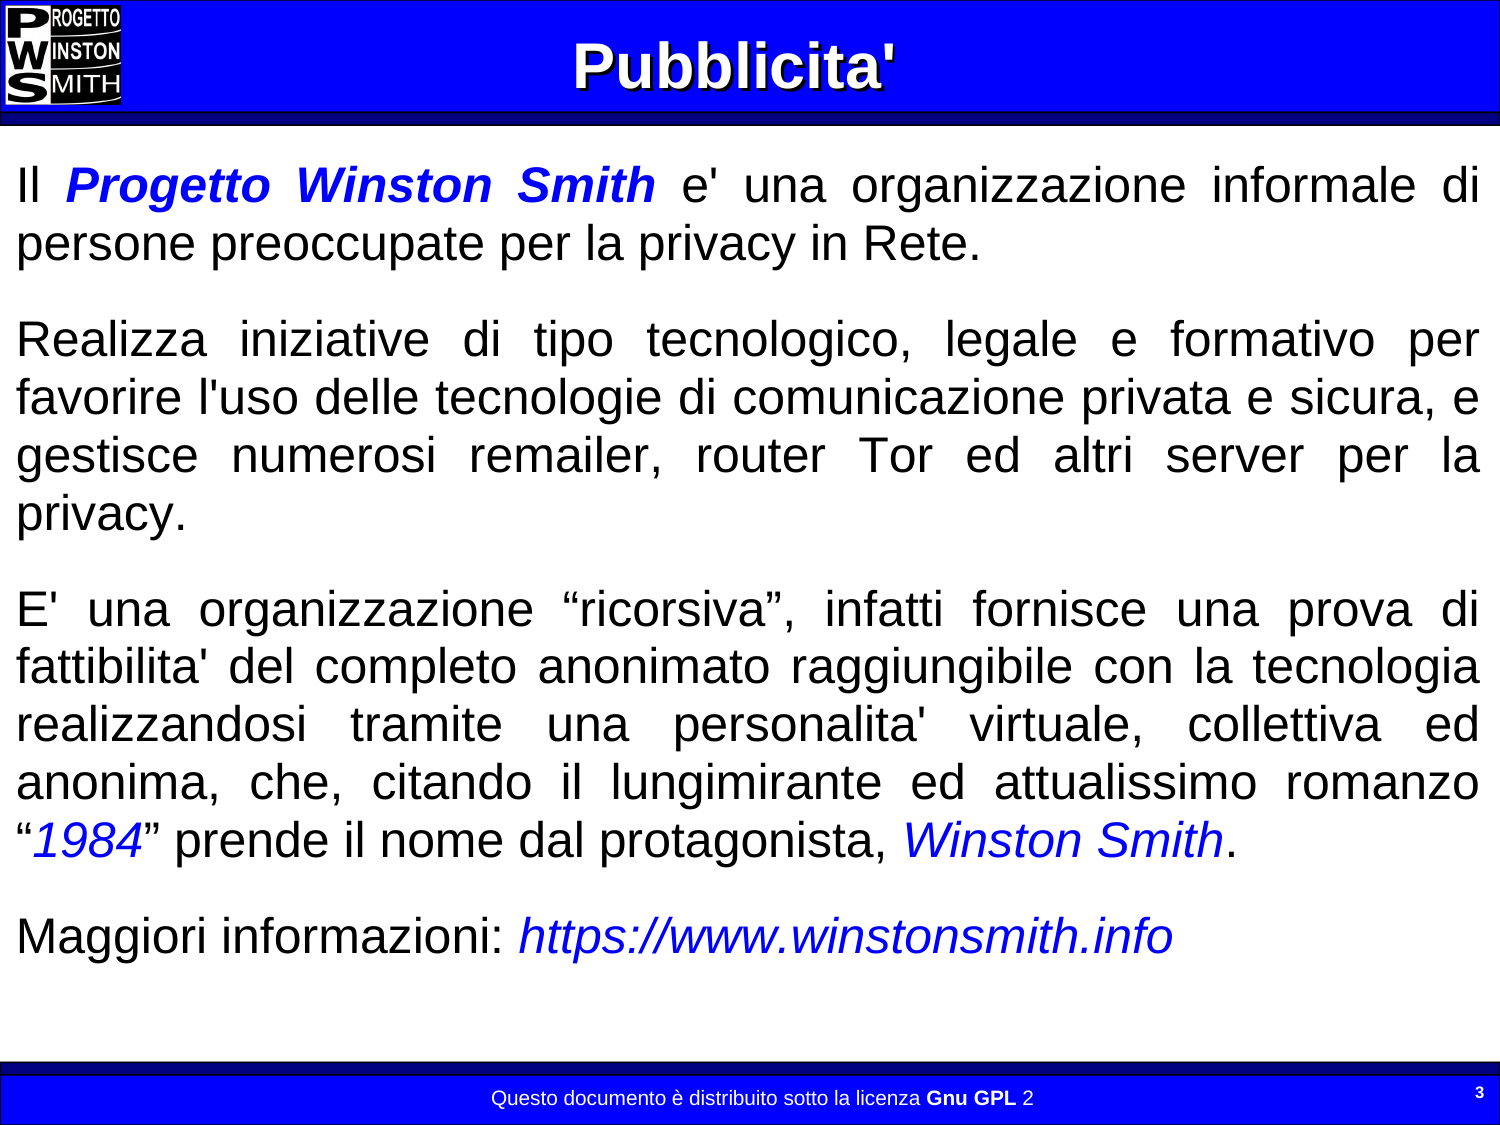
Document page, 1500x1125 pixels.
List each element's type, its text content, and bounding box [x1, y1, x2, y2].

text_box Pubblicita' [177, 18, 1293, 110]
picture [5, 5, 121, 105]
text_box Il Progetto Winston Smith e' una organizzazione informale di persone preoccupate per la privacy in Rete. Realizza iniziative di tipo tecnologico, legale e formativo per favorire l'uso delle tecnologie di comunicazione privata e sicura, e gestisce numerosi remailer, router Tor ed altri server per la privacy. E' una organizzazione “ricorsiva”, infatti fornisce una prova di fattibilita' del completo anonimato raggiungibile con la tecnologia realizzandosi tramite una personalita' virtuale, collettiva ed anonima, che, citando il lungimirante ed attualissimo romanzo “1984” prende il nome dal protagonista, Winston Smith. Maggiori informazioni: https://www.winstonsmith.info [0, 147, 1497, 972]
